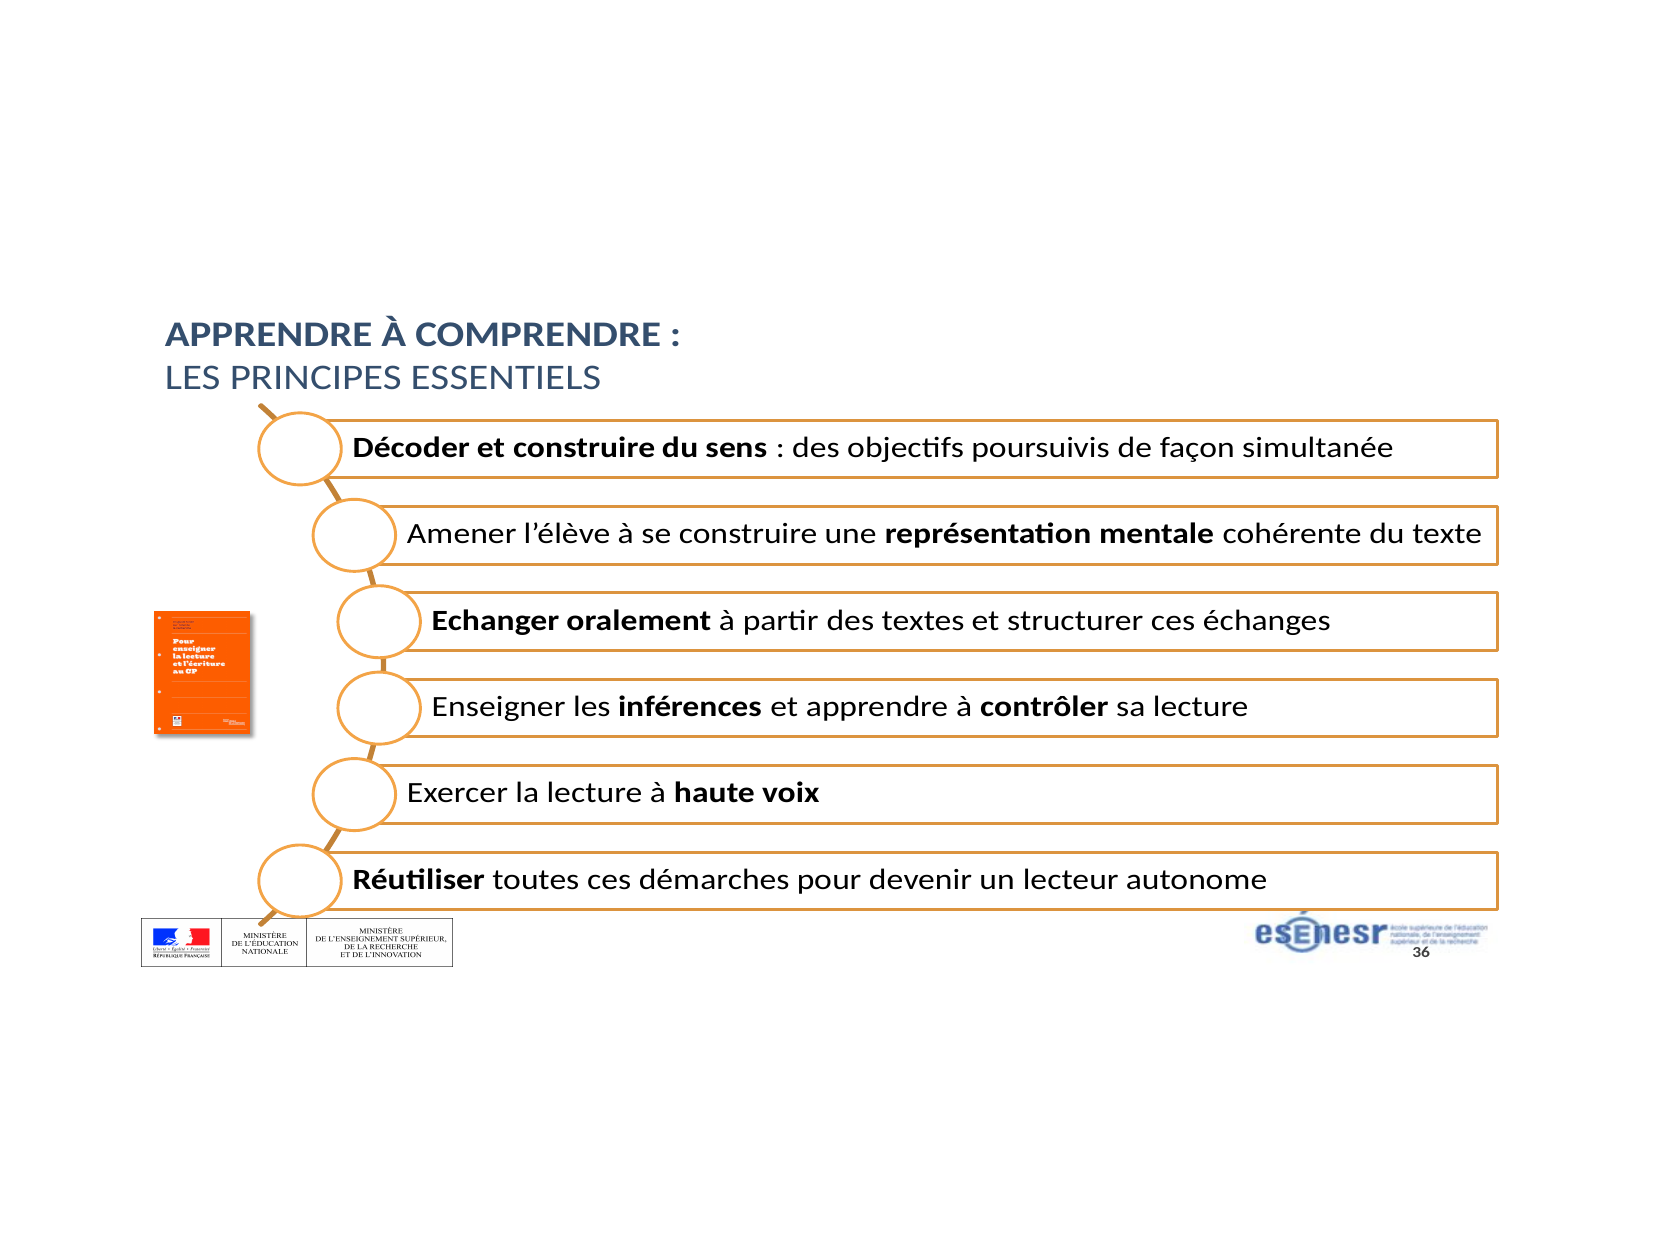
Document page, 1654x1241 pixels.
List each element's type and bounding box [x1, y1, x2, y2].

picture [118, 290, 1524, 981]
